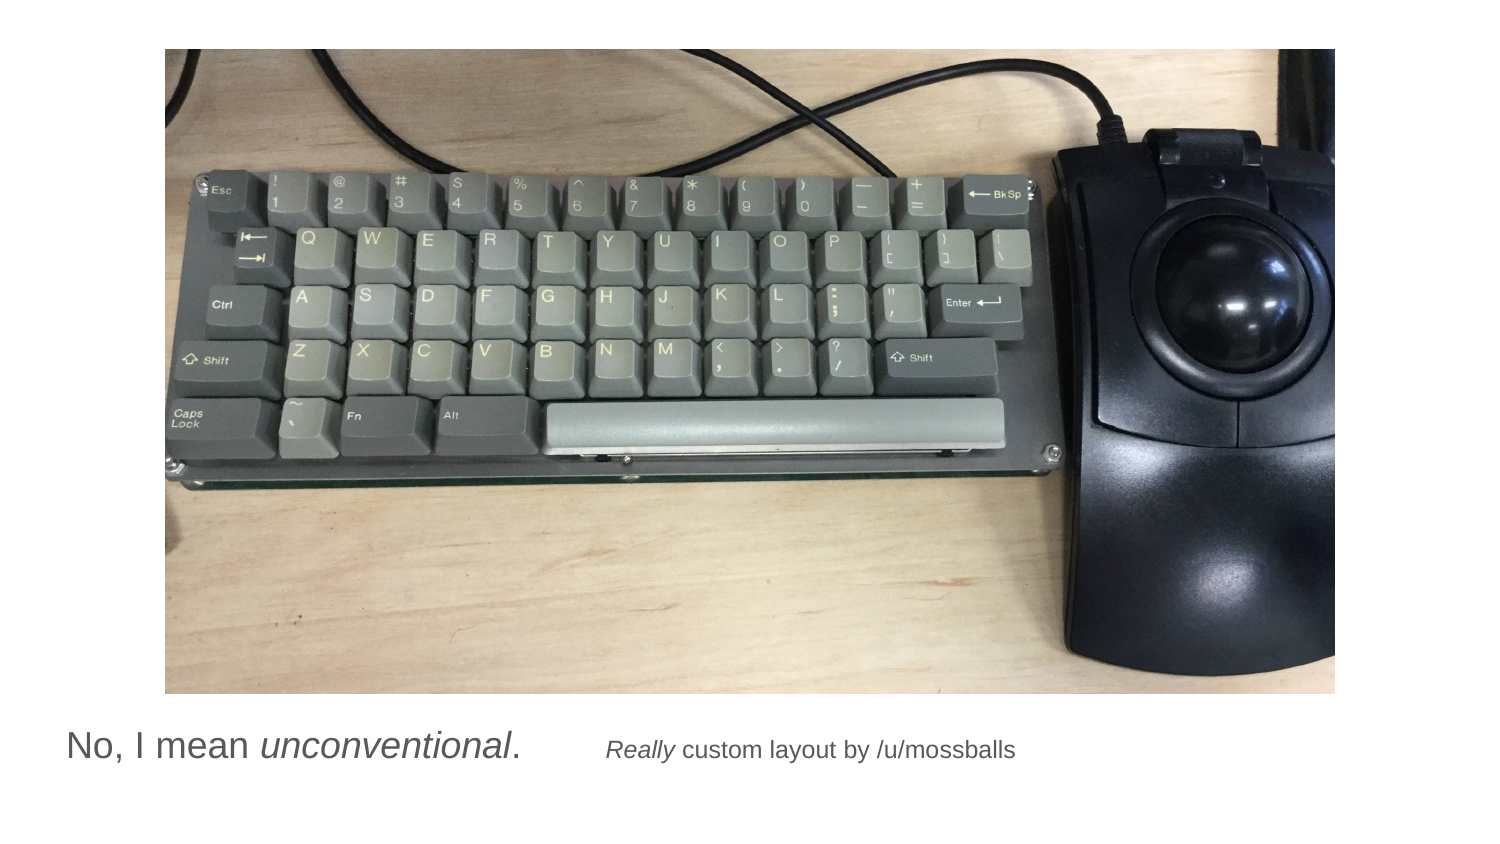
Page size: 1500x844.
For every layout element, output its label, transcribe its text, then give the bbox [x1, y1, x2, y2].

picture [165, 49, 1335, 694]
list No, I mean unconventional. Really custom layout by /u/mossballs [51, 694, 1036, 794]
